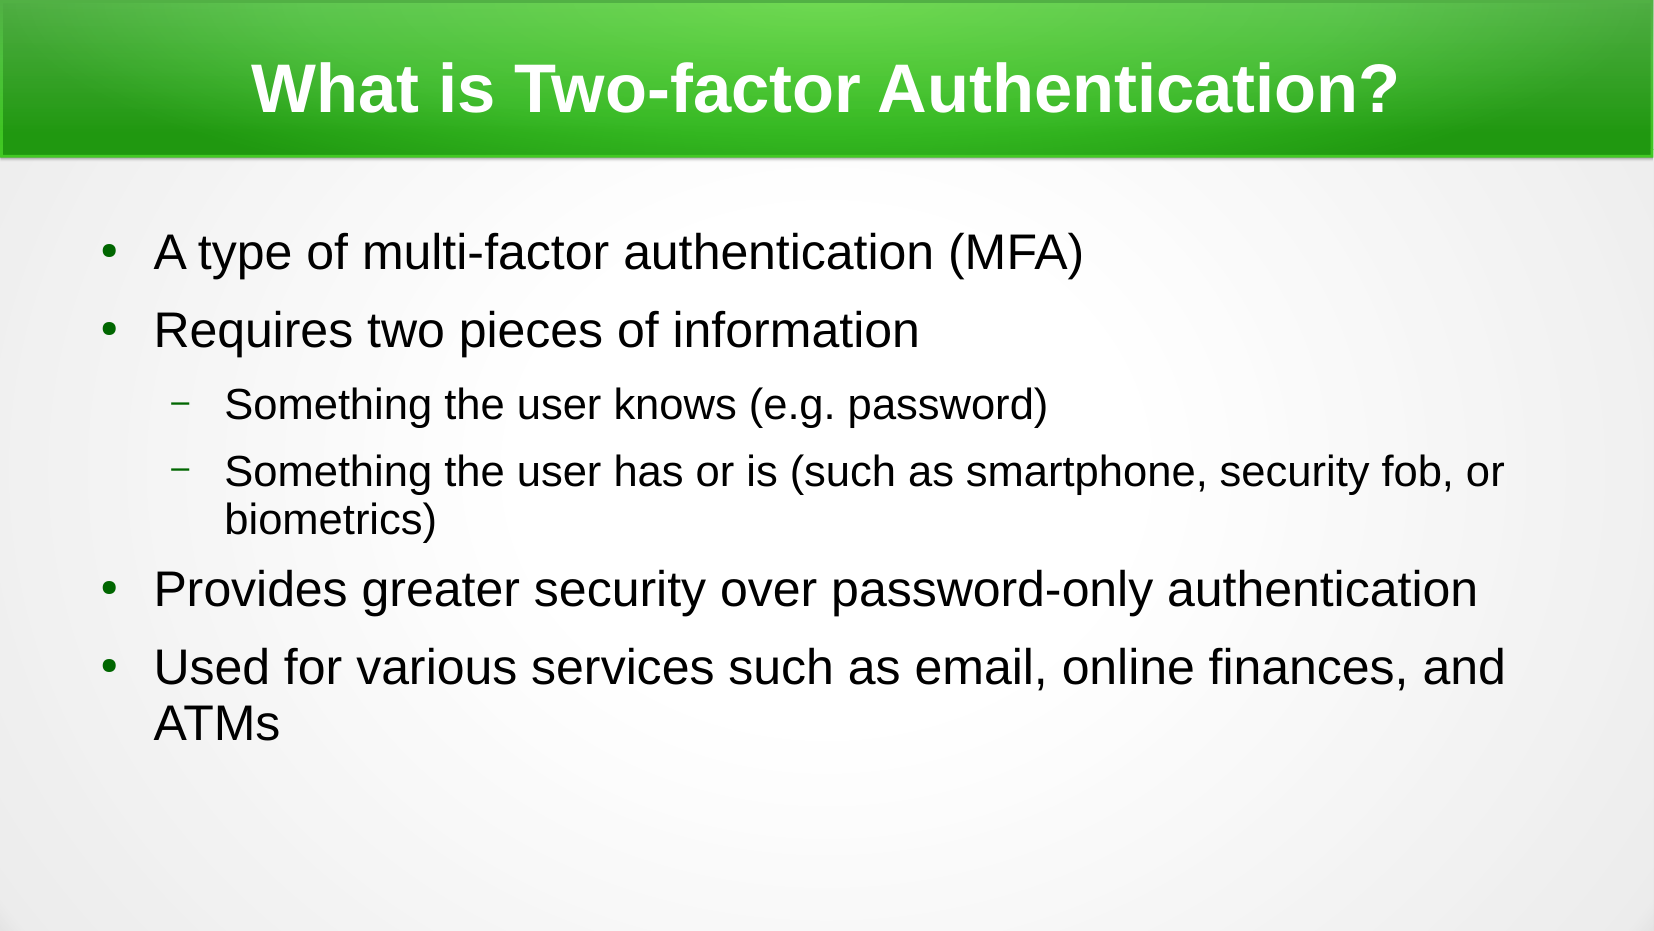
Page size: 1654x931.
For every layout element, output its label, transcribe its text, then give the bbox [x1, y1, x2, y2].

title What is Two-factor Authentication? [82, 35, 1571, 142]
list A type of multi-factor authentication (MFA) Requires two pieces of information Something the user knows (e.g. password) Something the user has or is (such as smartphone, security fob, or biometrics) Provides greater security over password-only authentication Used for various services such as email, online finances, and ATMs [82, 224, 1571, 764]
